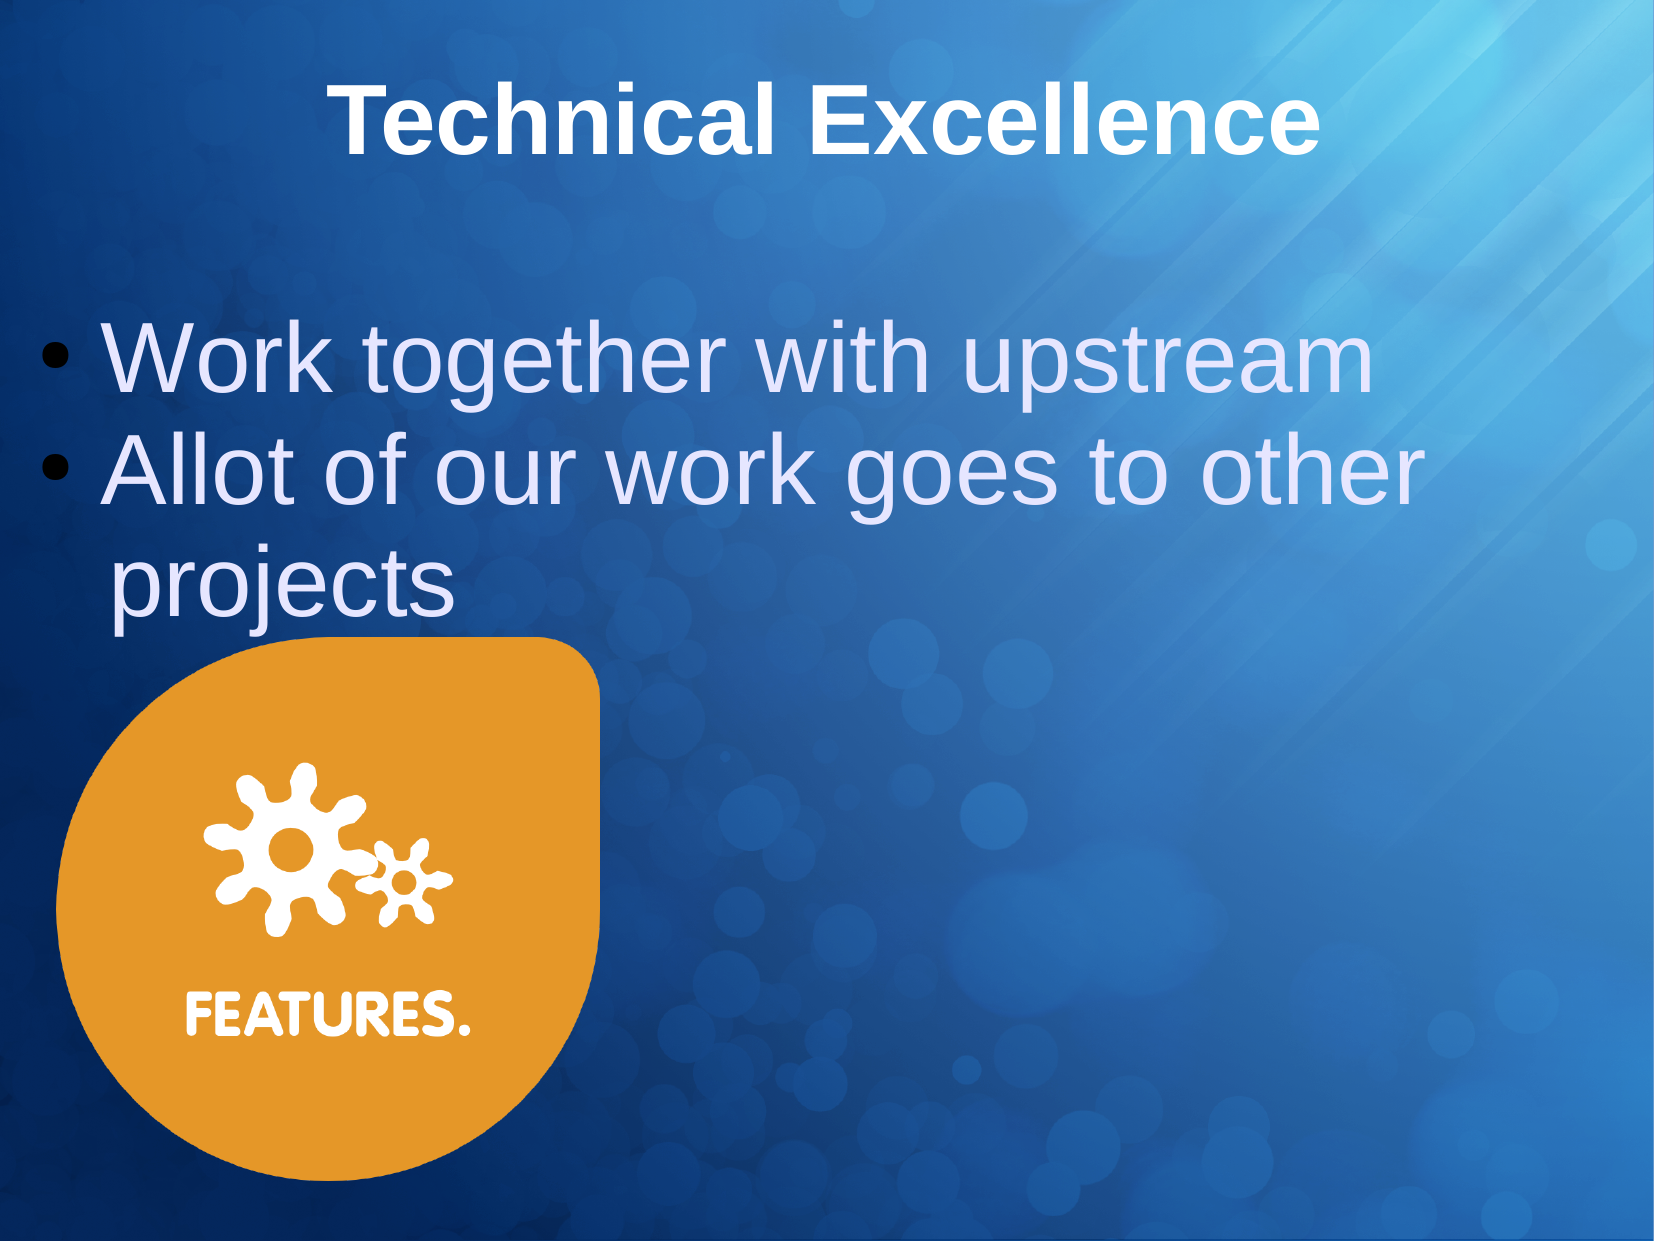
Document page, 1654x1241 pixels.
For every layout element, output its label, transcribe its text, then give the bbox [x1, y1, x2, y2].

text_box Technical Excellence [37, 56, 1613, 183]
picture [0, 0, 1654, 1241]
text_box Work together with upstream Allot of our work goes to other projects [37, 302, 1613, 638]
